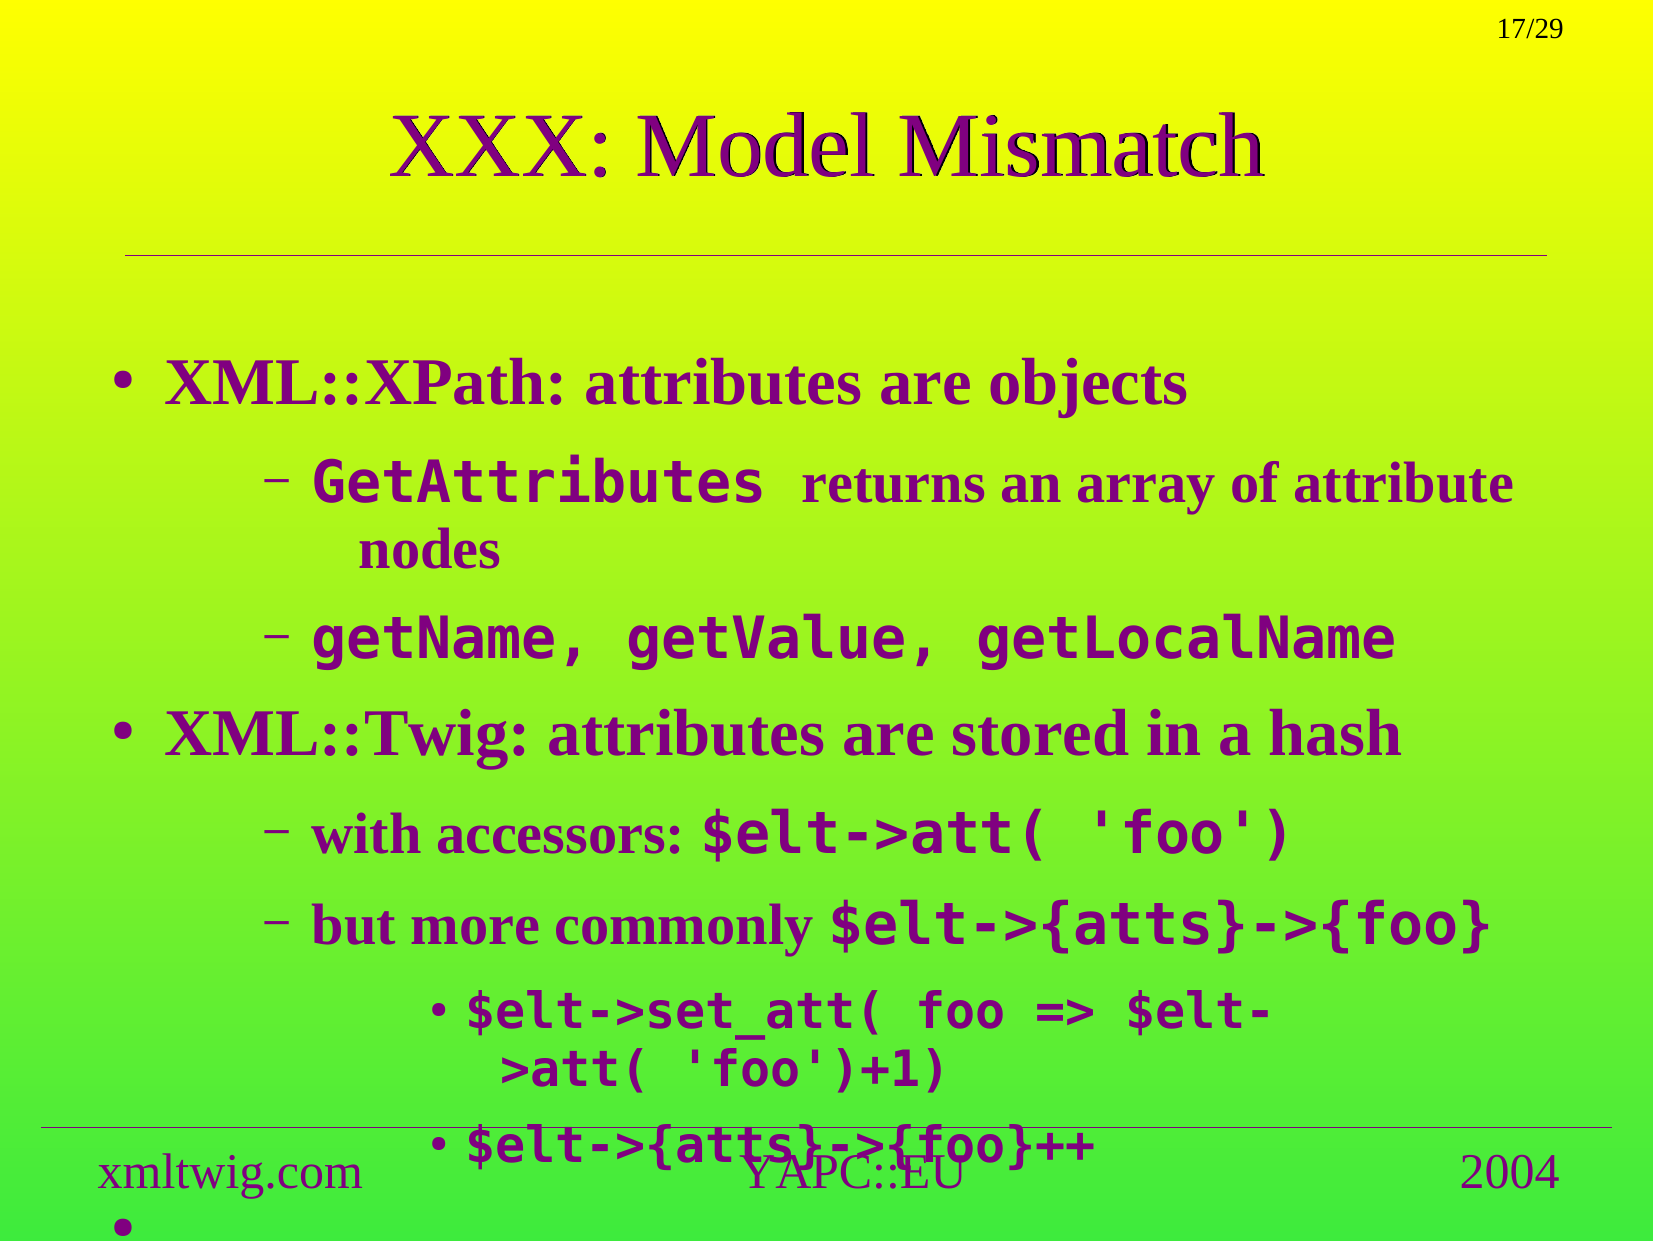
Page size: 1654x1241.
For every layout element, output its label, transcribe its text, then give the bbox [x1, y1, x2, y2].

title XXX: Model Mismatch [121, 66, 1533, 225]
list XML::XPath: attributes are objects GetAttributes returns an array of attribute nodes getName, getValue, getLocalName XML::Twig: attributes are stored in a hash with accessors: $elt->att( 'foo') but more commonly $elt->{atts}->{foo} $elt->set_att( foo => $elt->att( 'foo')+1) $elt->{atts}->{foo}++ [75, 344, 1586, 1241]
